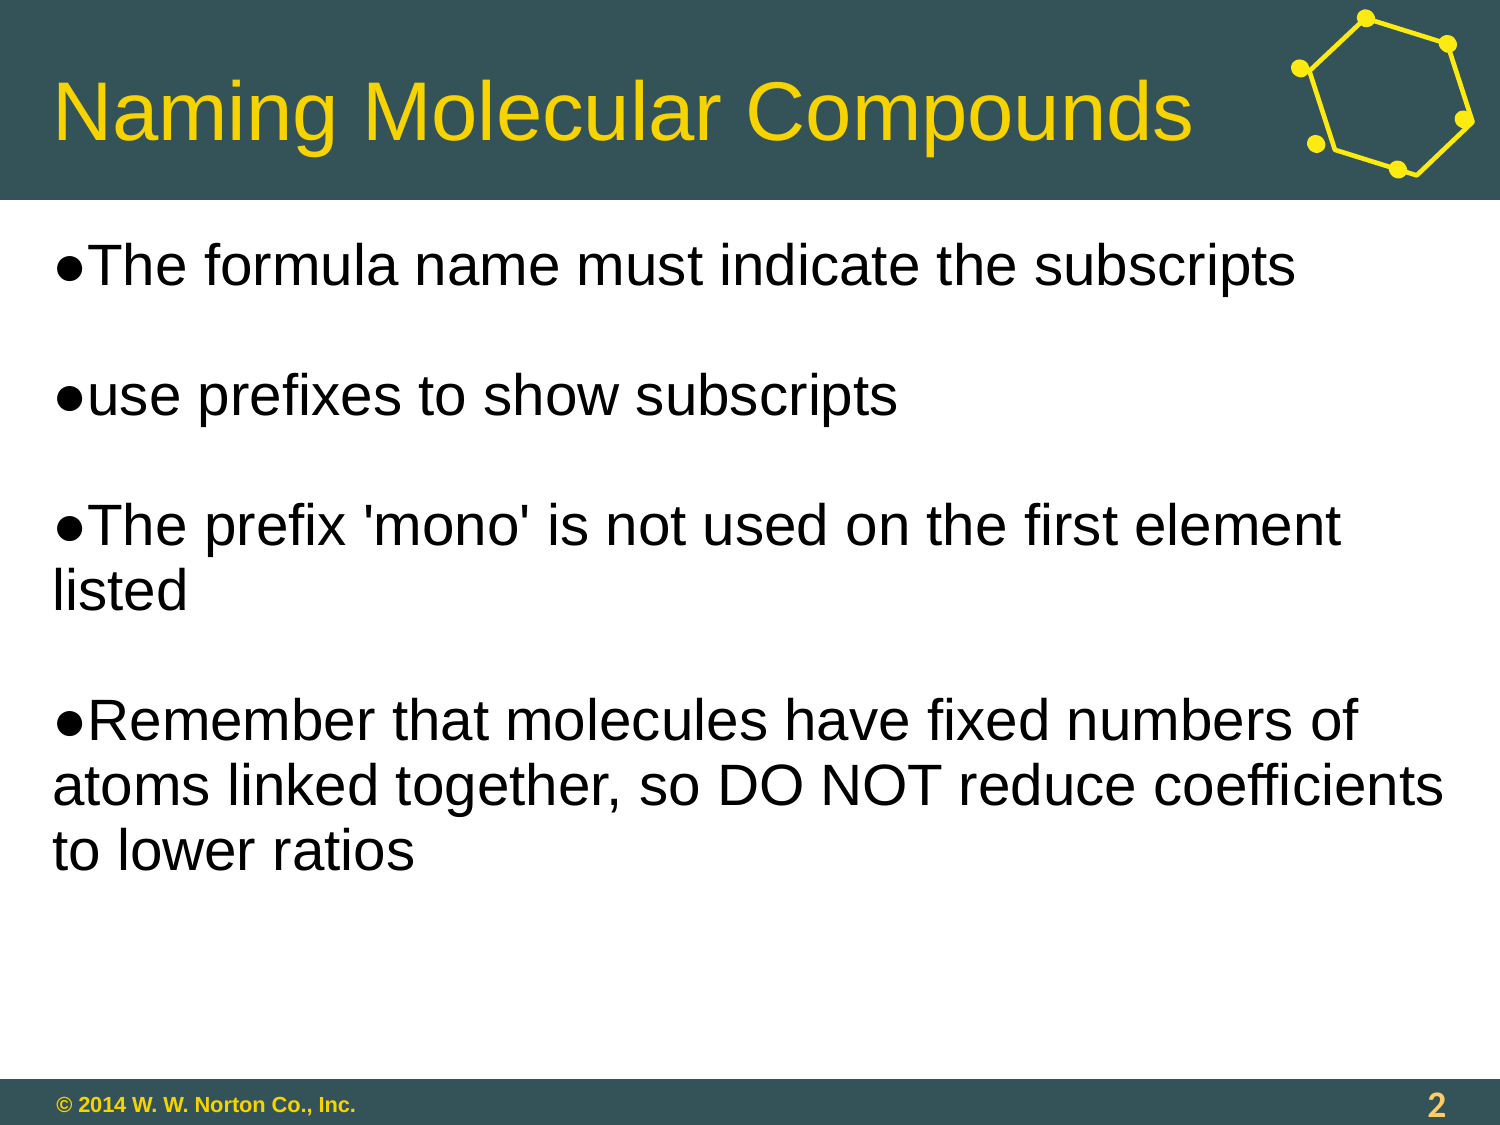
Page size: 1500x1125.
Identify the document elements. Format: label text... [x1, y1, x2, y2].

slide_number <number> [1412, 1076, 1462, 1125]
title Naming Molecular Compounds [37, 19, 1250, 195]
text_box ●The formula name must indicate the subscripts ●use prefixes to show subscripts ●The prefix 'mono' is not used on the first element listed ●Remember that molecules have fixed numbers of atoms linked together, so DO NOT reduce coefficients to lower ratios [37, 225, 1471, 988]
